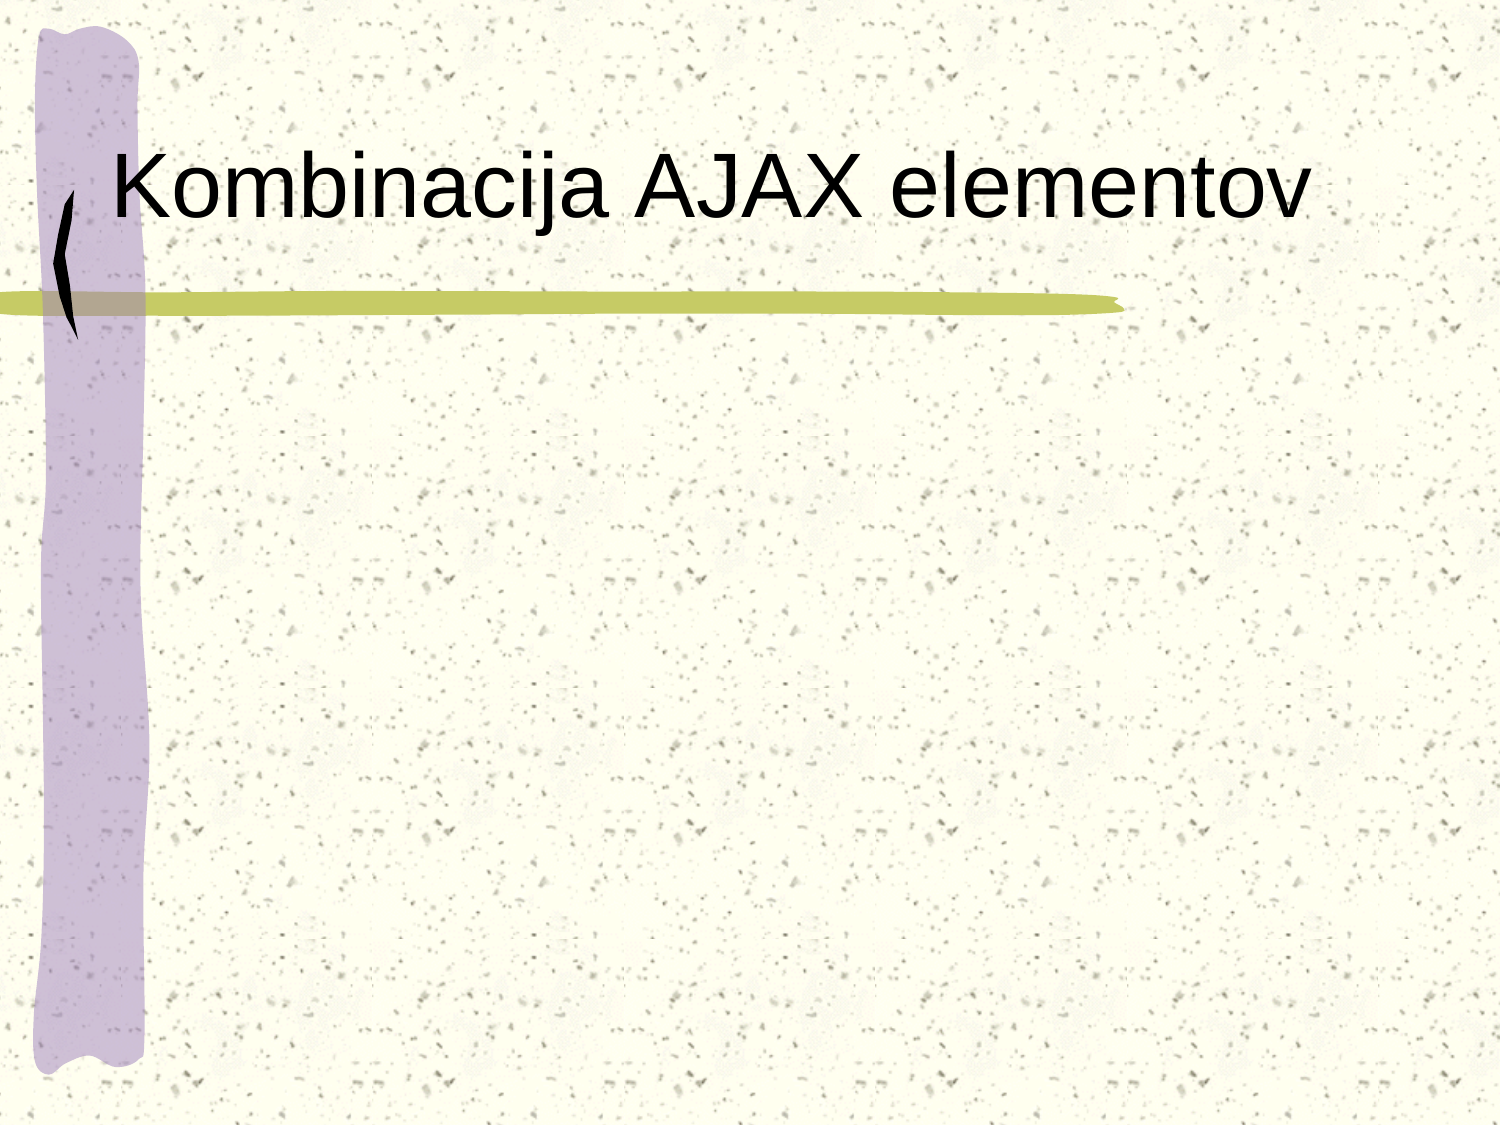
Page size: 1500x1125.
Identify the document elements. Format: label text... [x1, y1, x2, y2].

title Kombinacija AJAX elementov [110, 93, 1392, 282]
picture [0, 0, 1500, 1125]
